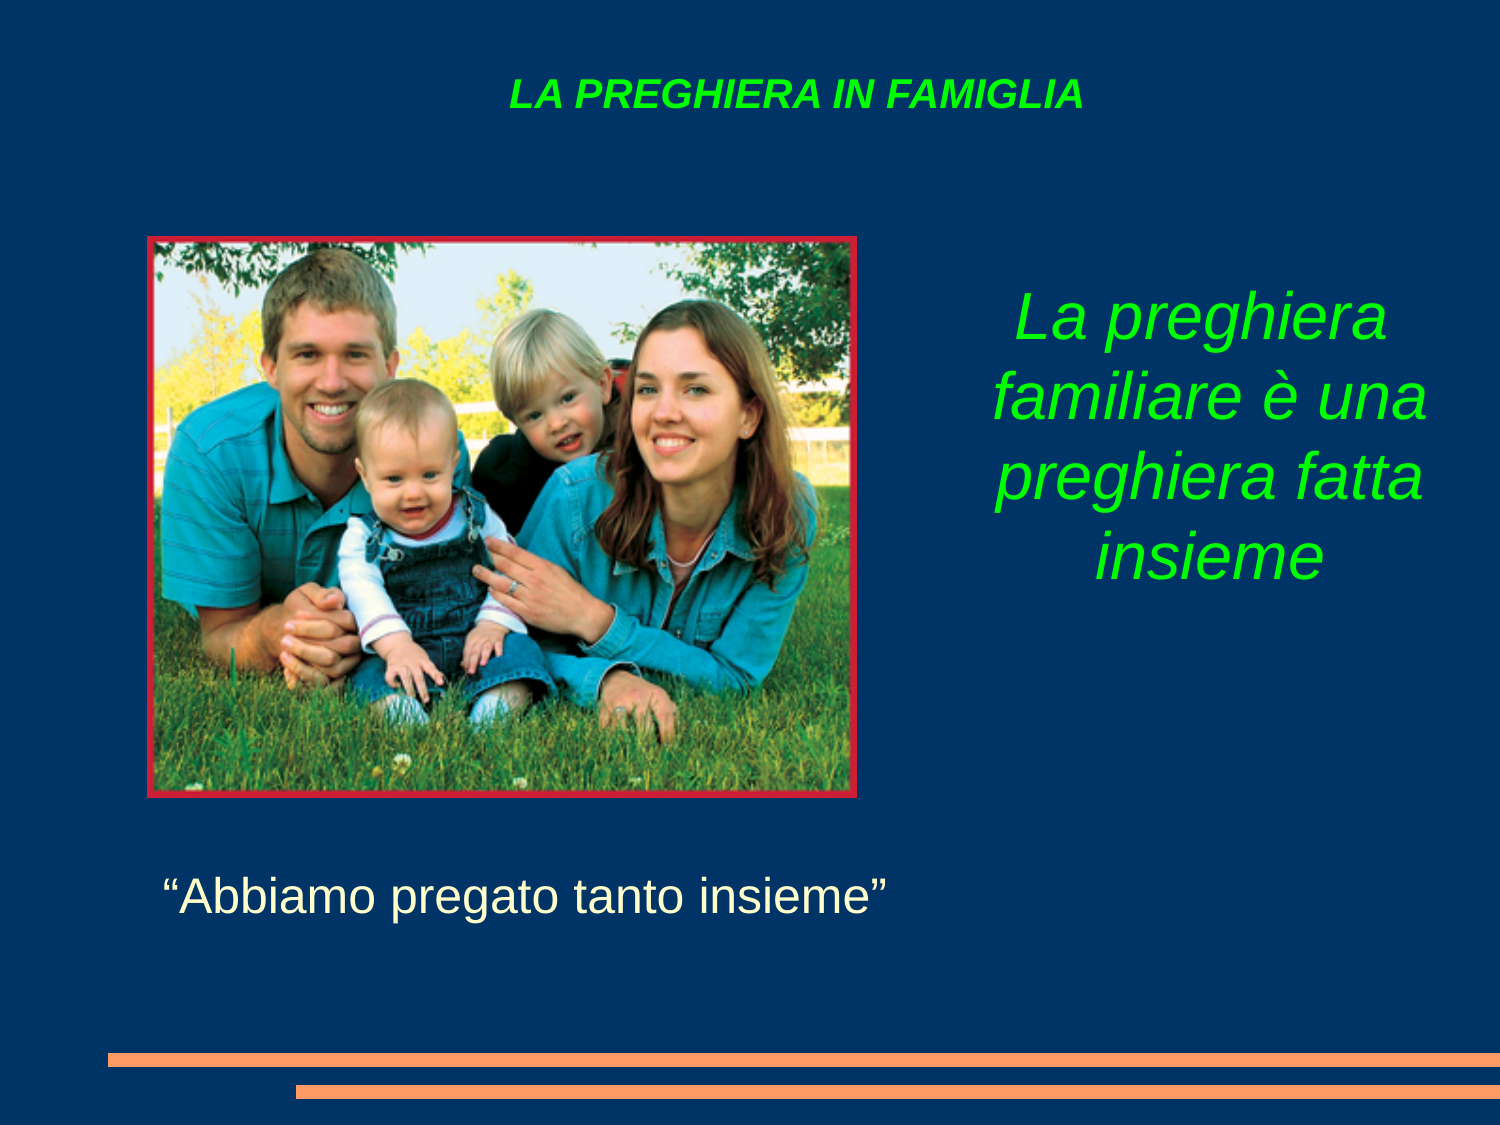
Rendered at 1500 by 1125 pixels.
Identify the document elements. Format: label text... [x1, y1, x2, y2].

text_box “Abbiamo pregato tanto insieme” [147, 856, 1418, 932]
picture [147, 236, 857, 798]
text_box La preghiera familiare è una preghiera fatta insieme [944, 265, 1477, 827]
text_box LA PREGHIERA IN FAMIGLIA [206, 59, 1388, 124]
